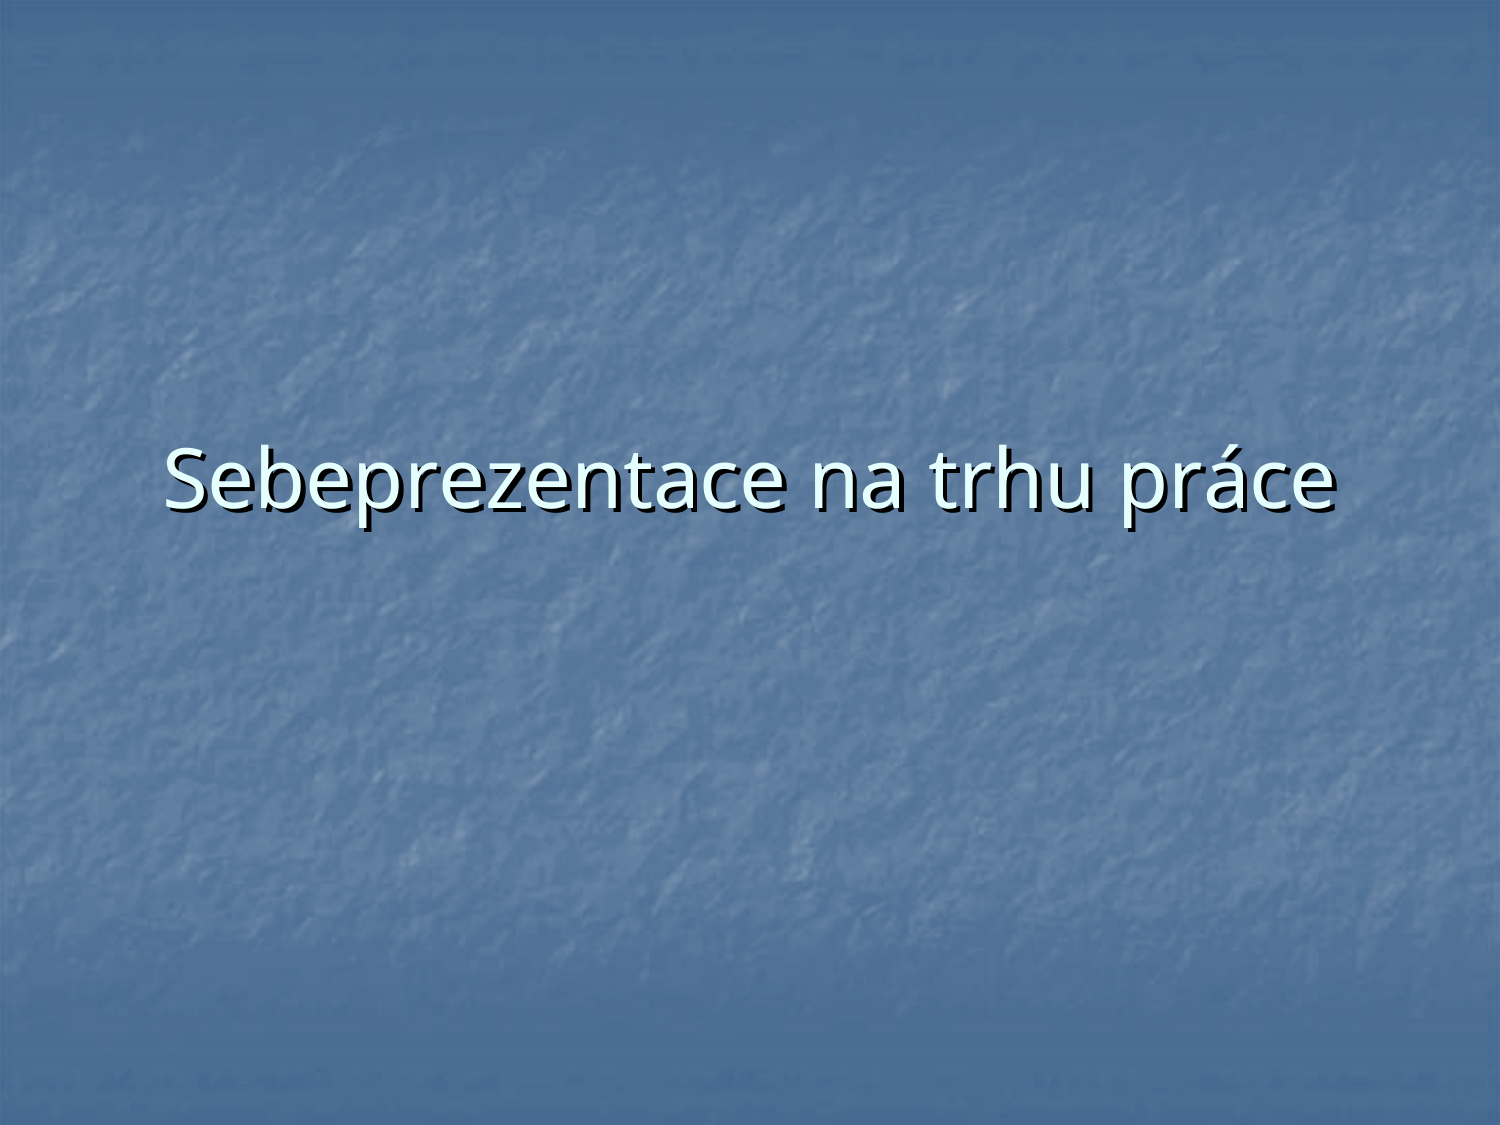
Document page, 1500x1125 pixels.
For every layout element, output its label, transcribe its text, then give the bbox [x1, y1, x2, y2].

title Sebeprezentace na trhu práce [112, 275, 1388, 576]
